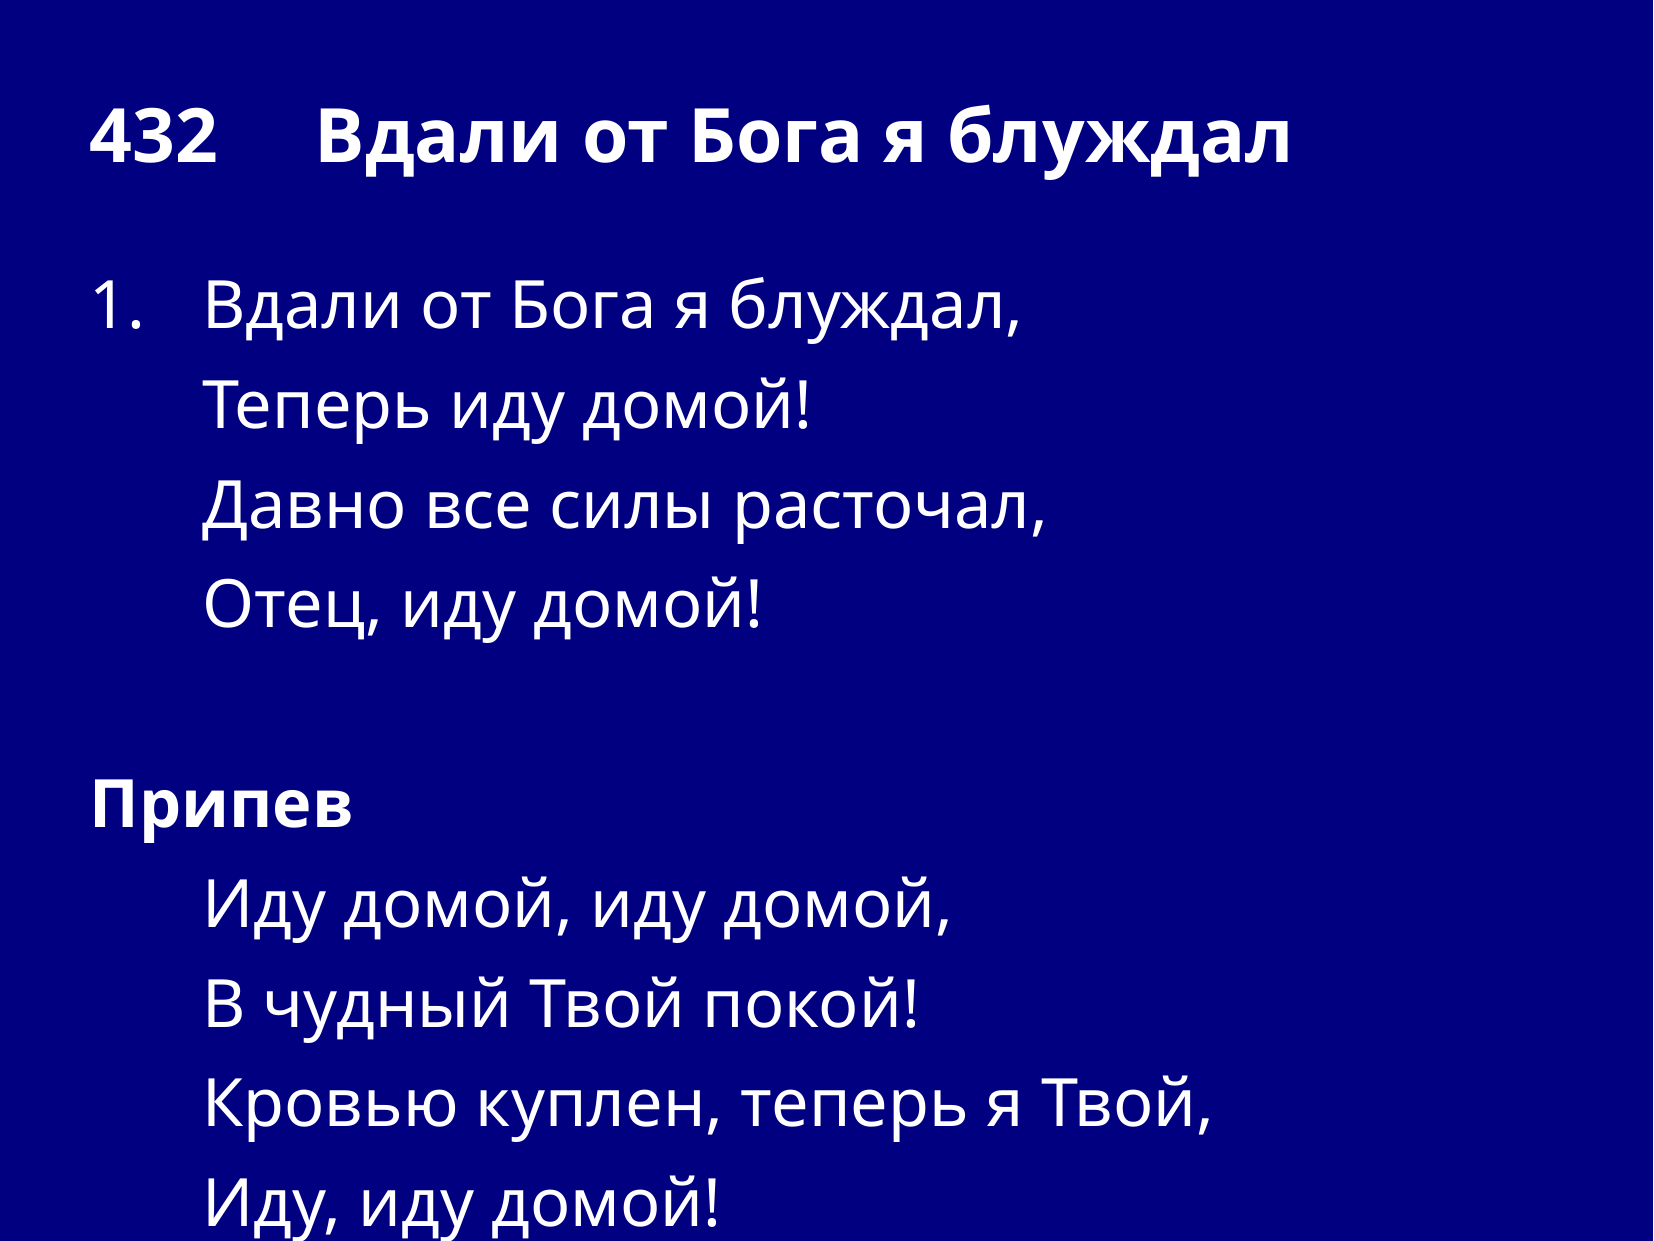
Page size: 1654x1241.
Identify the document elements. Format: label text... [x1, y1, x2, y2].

text_box 432 Вдали от Бога я блуждал [75, 75, 1576, 188]
text_box 1. Вдали от Бога я блуждал, Теперь иду домой! Давно все силы расточал, Отец, иду домой! Припев Иду домой, иду домой, В чудный Твой покой! Кровью куплен, теперь я Твой, Иду, иду домой! [75, 188, 1576, 1163]
